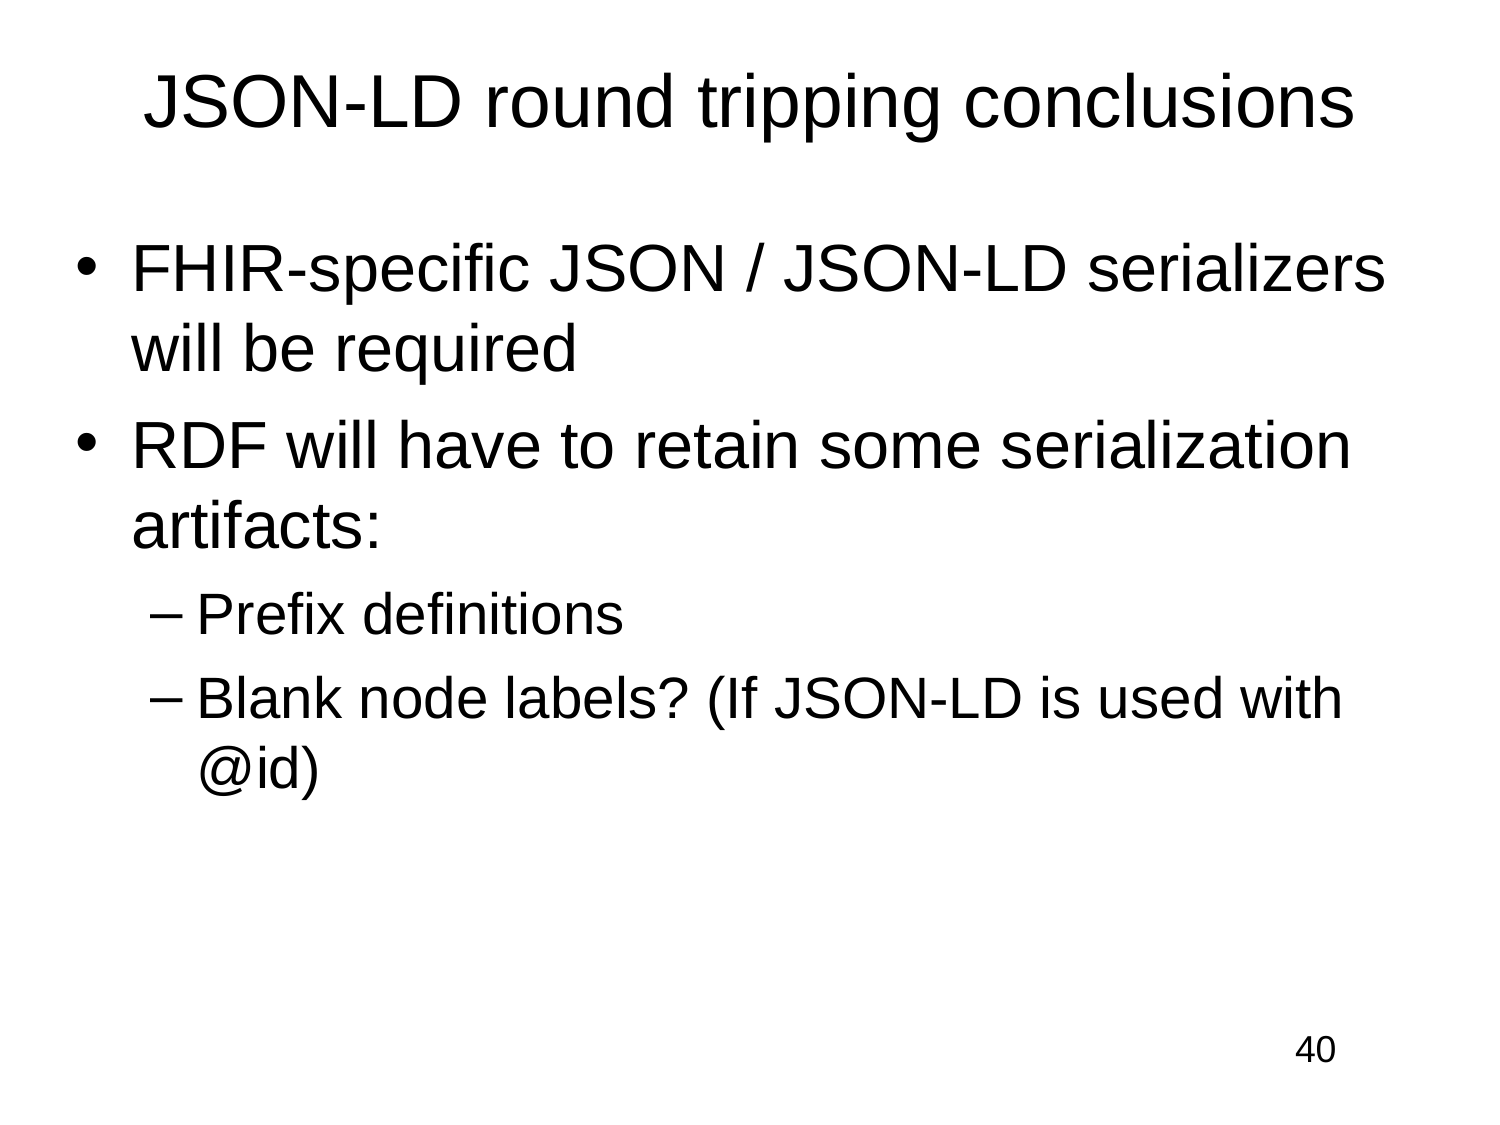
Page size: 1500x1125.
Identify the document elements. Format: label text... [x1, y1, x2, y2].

list FHIR-specific JSON / JSON-LD serializers will be required RDF will have to retain some serialization artifacts: Prefix definitions Blank node labels? (If JSON-LD is used with @id) [75, 224, 1426, 878]
title JSON-LD round tripping conclusions [75, 3, 1425, 192]
